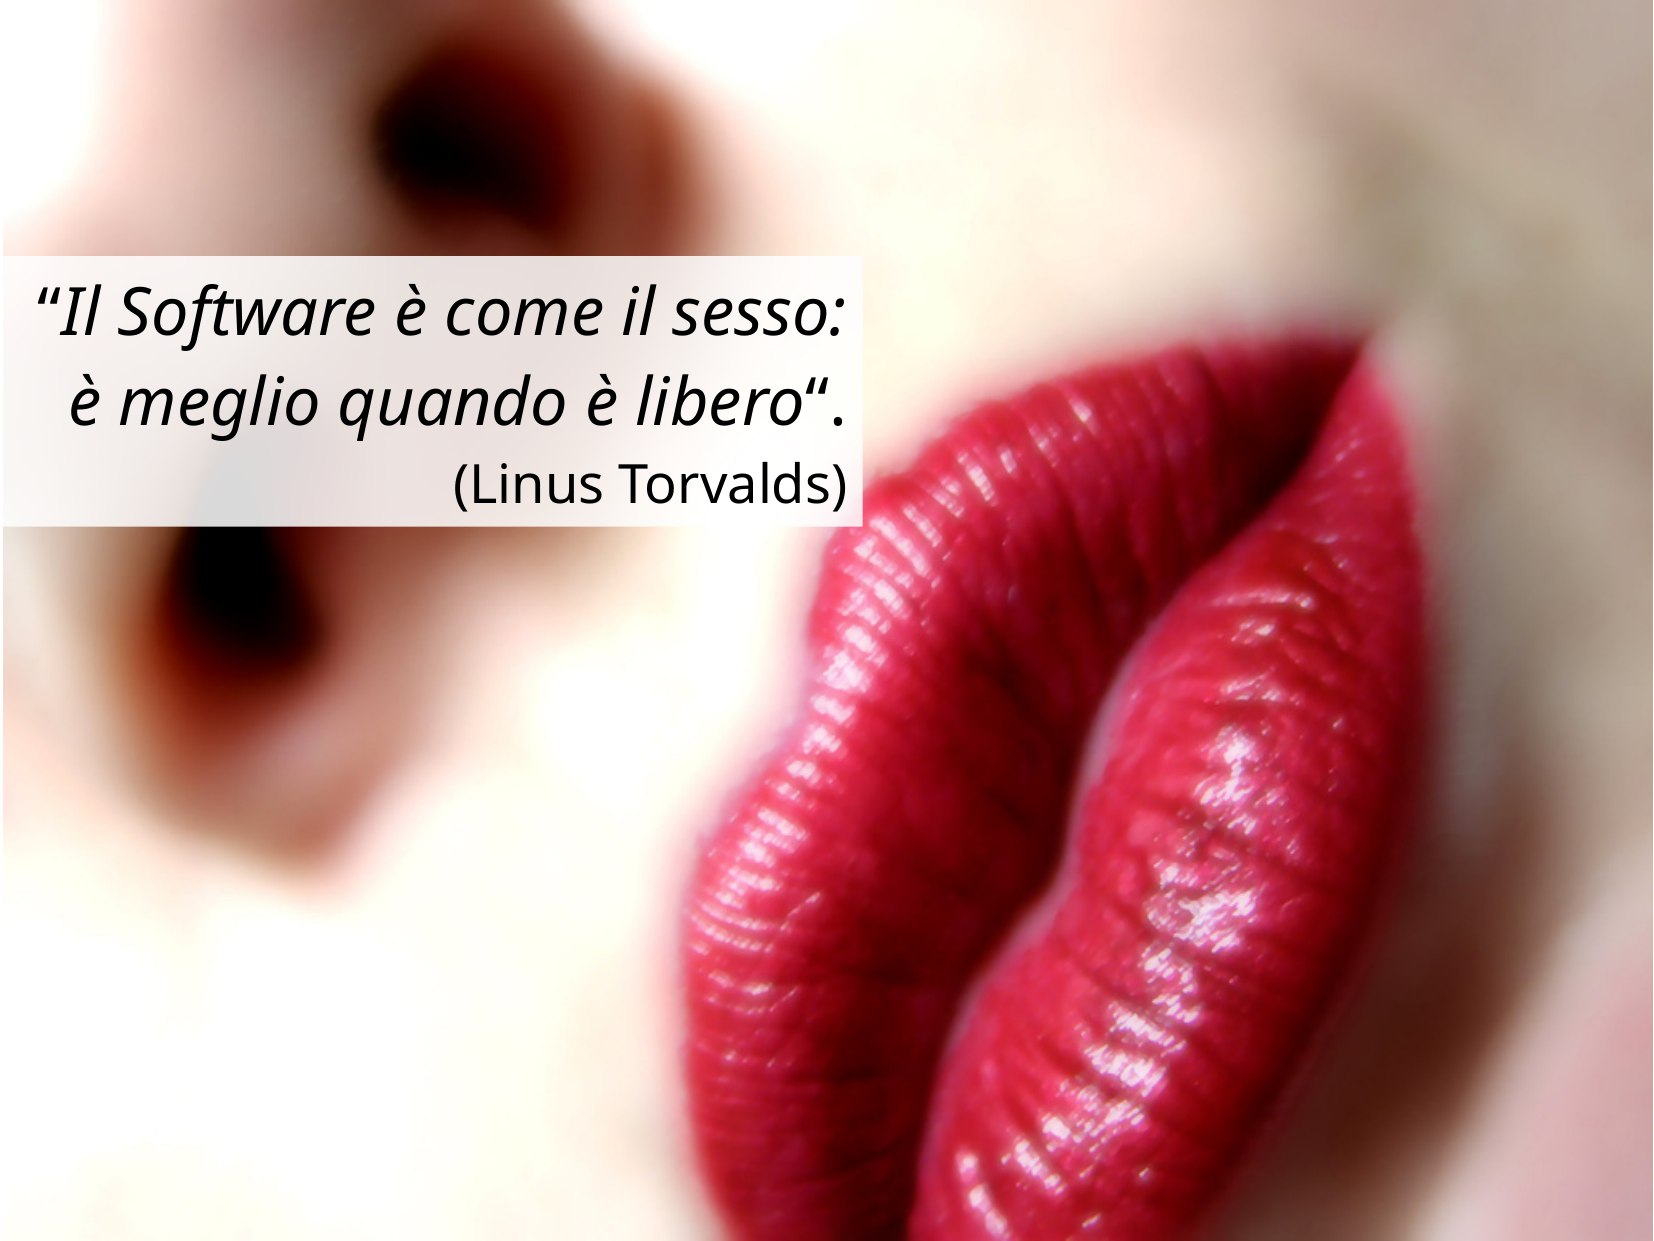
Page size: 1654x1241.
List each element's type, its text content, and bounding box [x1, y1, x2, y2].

picture [3, 0, 1653, 1241]
text_box “Il Software è come il sesso: è meglio quando è libero“. (Linus Torvalds) [0, 256, 863, 482]
